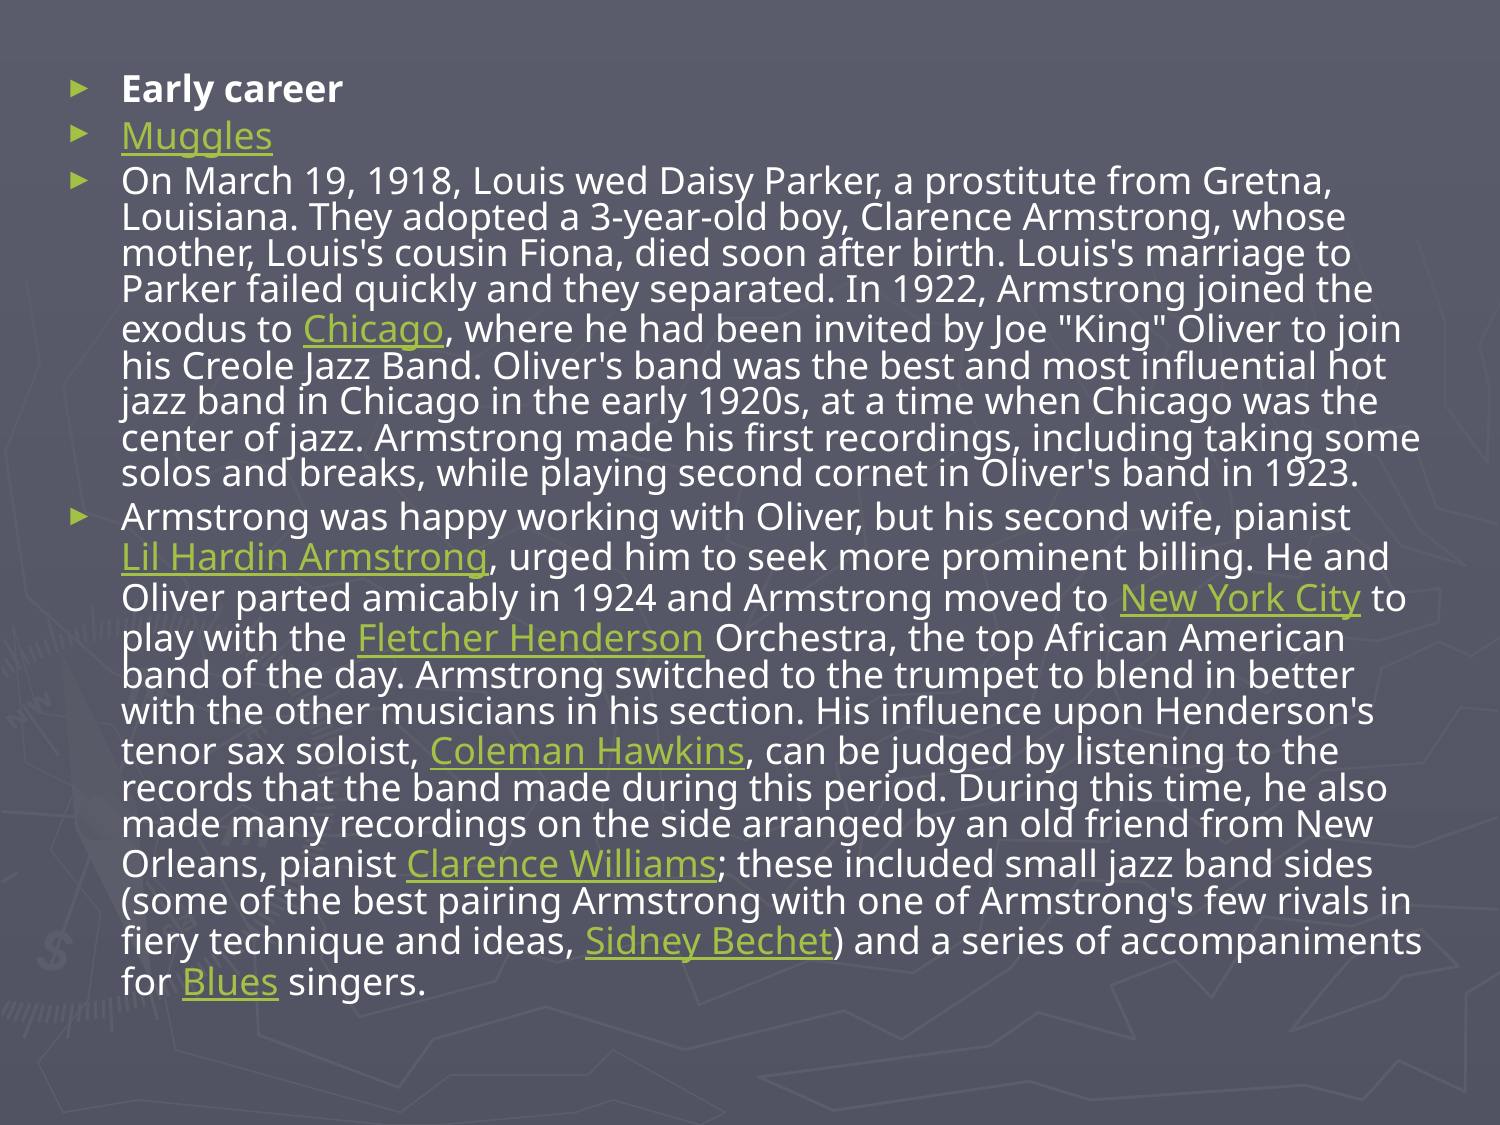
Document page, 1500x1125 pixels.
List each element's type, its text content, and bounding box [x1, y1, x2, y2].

list Early career Muggles On March 19, 1918, Louis wed Daisy Parker, a prostitute from Gretna, Louisiana. They adopted a 3-year-old boy, Clarence Armstrong, whose mother, Louis's cousin Fiona, died soon after birth. Louis's marriage to Parker failed quickly and they separated. In 1922, Armstrong joined the exodus to Chicago, where he had been invited by Joe "King" Oliver to join his Creole Jazz Band. Oliver's band was the best and most influential hot jazz band in Chicago in the early 1920s, at a time when Chicago was the center of jazz. Armstrong made his first recordings, including taking some solos and breaks, while playing second cornet in Oliver's band in 1923. Armstrong was happy working with Oliver, but his second wife, pianist Lil Hardin Armstrong, urged him to seek more prominent billing. He and Oliver parted amicably in 1924 and Armstrong moved to New York City to play with the Fletcher Henderson Orchestra, the top African American band of the day. Armstrong switched to the trumpet to blend in better with the other musicians in his section. His influence upon Henderson's tenor sax soloist, Coleman Hawkins, can be judged by listening to the records that the band made during this period. During this time, he also made many recordings on the side arranged by an old friend from New Orleans, pianist Clarence Williams; these included small jazz band sides (some of the best pairing Armstrong with one of Armstrong's few rivals in fiery technique and ideas, Sidney Bechet) and a series of accompaniments for Blues singers. [49, 66, 1451, 1001]
